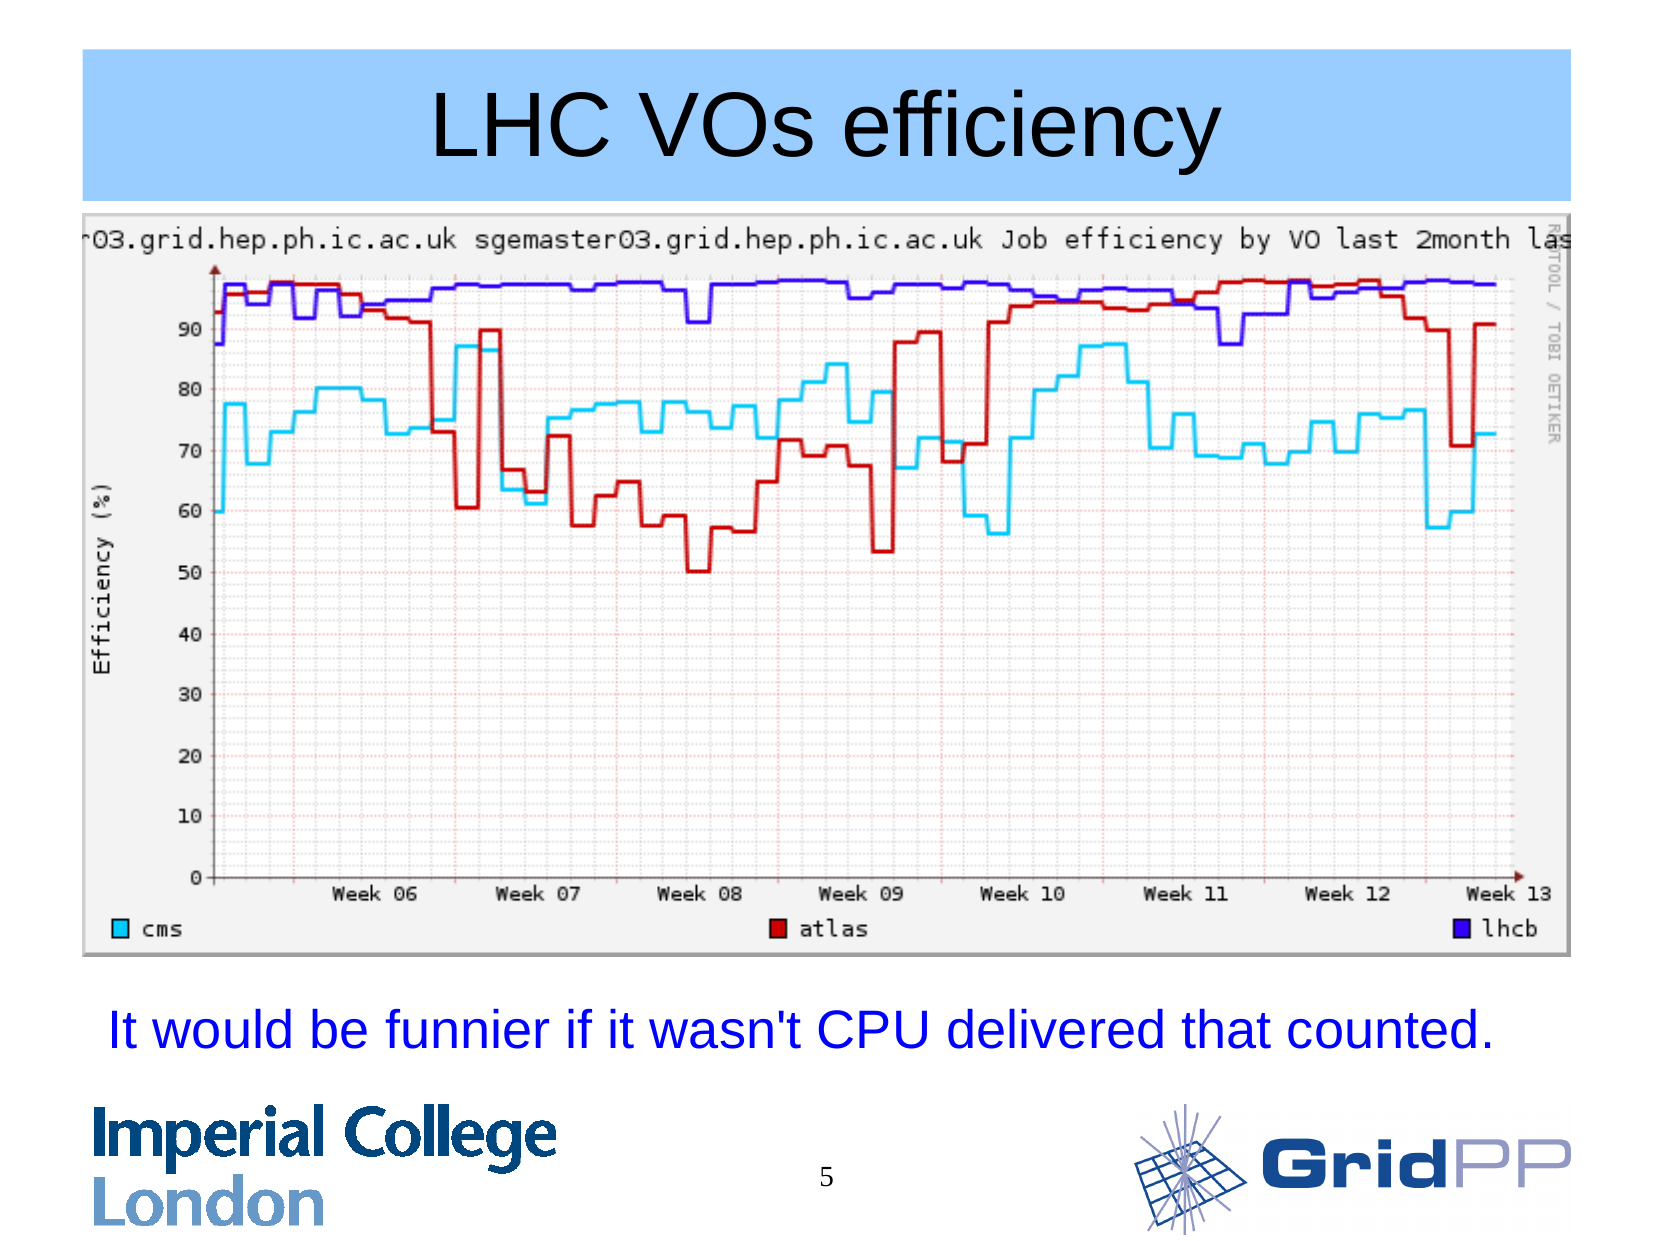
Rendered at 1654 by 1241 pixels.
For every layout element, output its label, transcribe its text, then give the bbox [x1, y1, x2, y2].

picture [1134, 1104, 1571, 1235]
picture [94, 1104, 556, 1226]
title LHC VOs efficiency [82, 49, 1571, 201]
text_box It would be funnier if it wasn't CPU delivered that counted. [93, 992, 1512, 1068]
picture [82, 213, 1571, 957]
